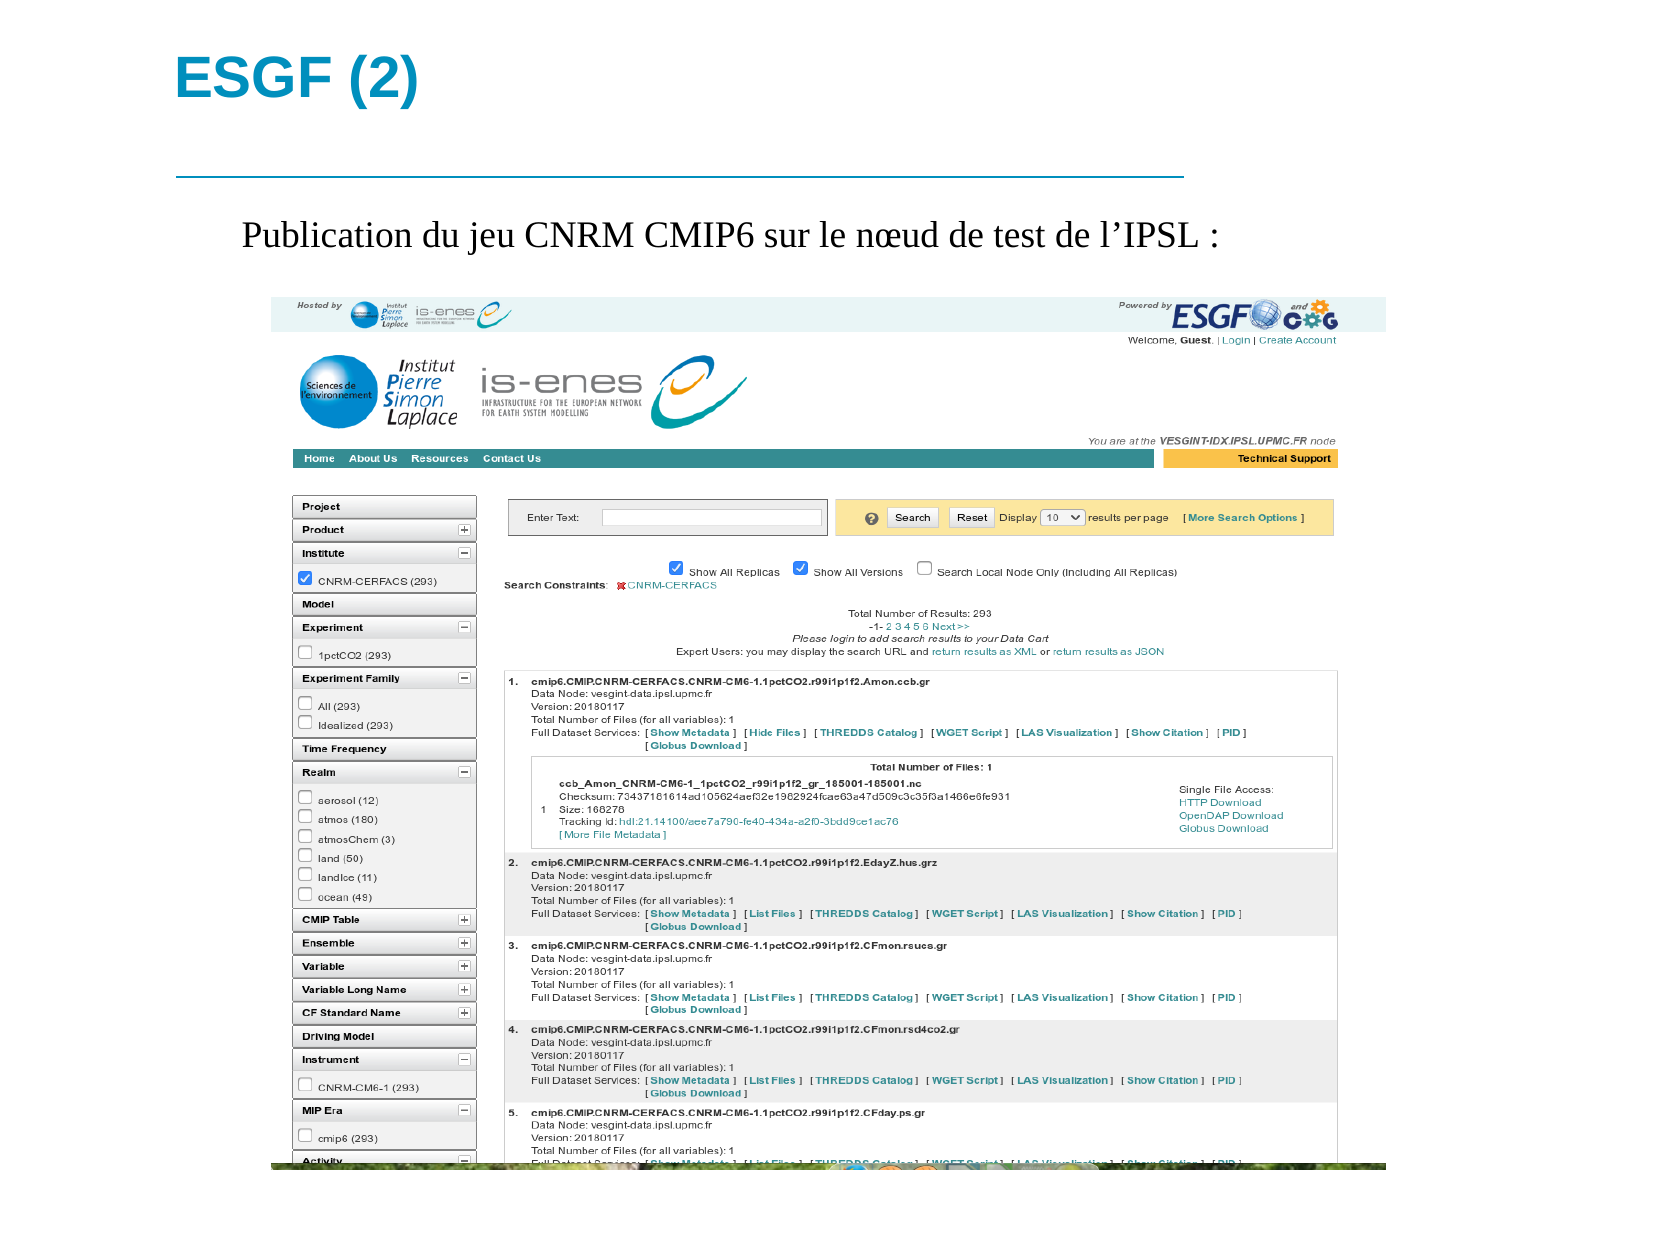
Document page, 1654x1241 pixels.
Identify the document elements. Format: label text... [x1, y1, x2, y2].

text_box Publication du jeu CNRM CMIP6 sur le nœud de test de l’IPSL : [226, 206, 1293, 290]
picture [0, 206, 1654, 1241]
title ESGF (2) [174, 0, 1654, 156]
